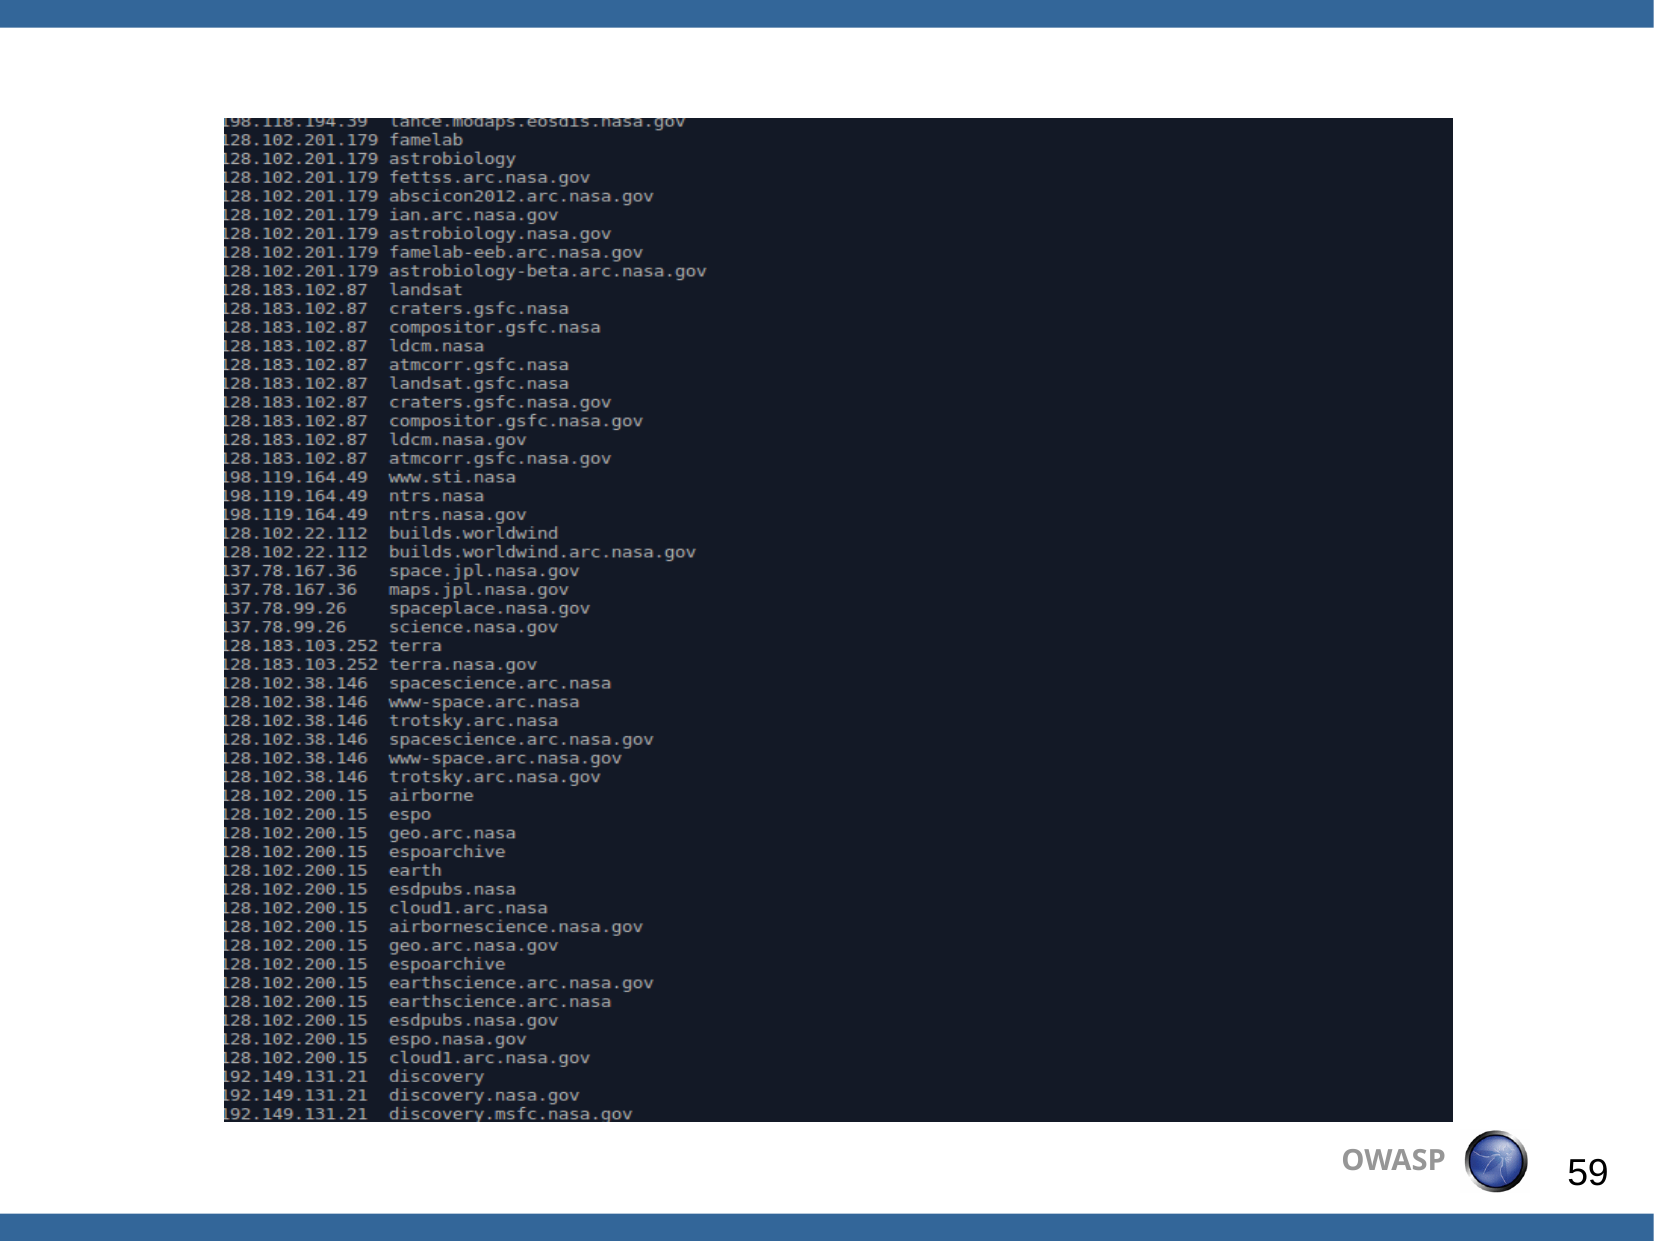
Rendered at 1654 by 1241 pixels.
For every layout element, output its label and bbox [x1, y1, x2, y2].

picture [1460, 1129, 1530, 1193]
picture [224, 118, 1453, 1122]
